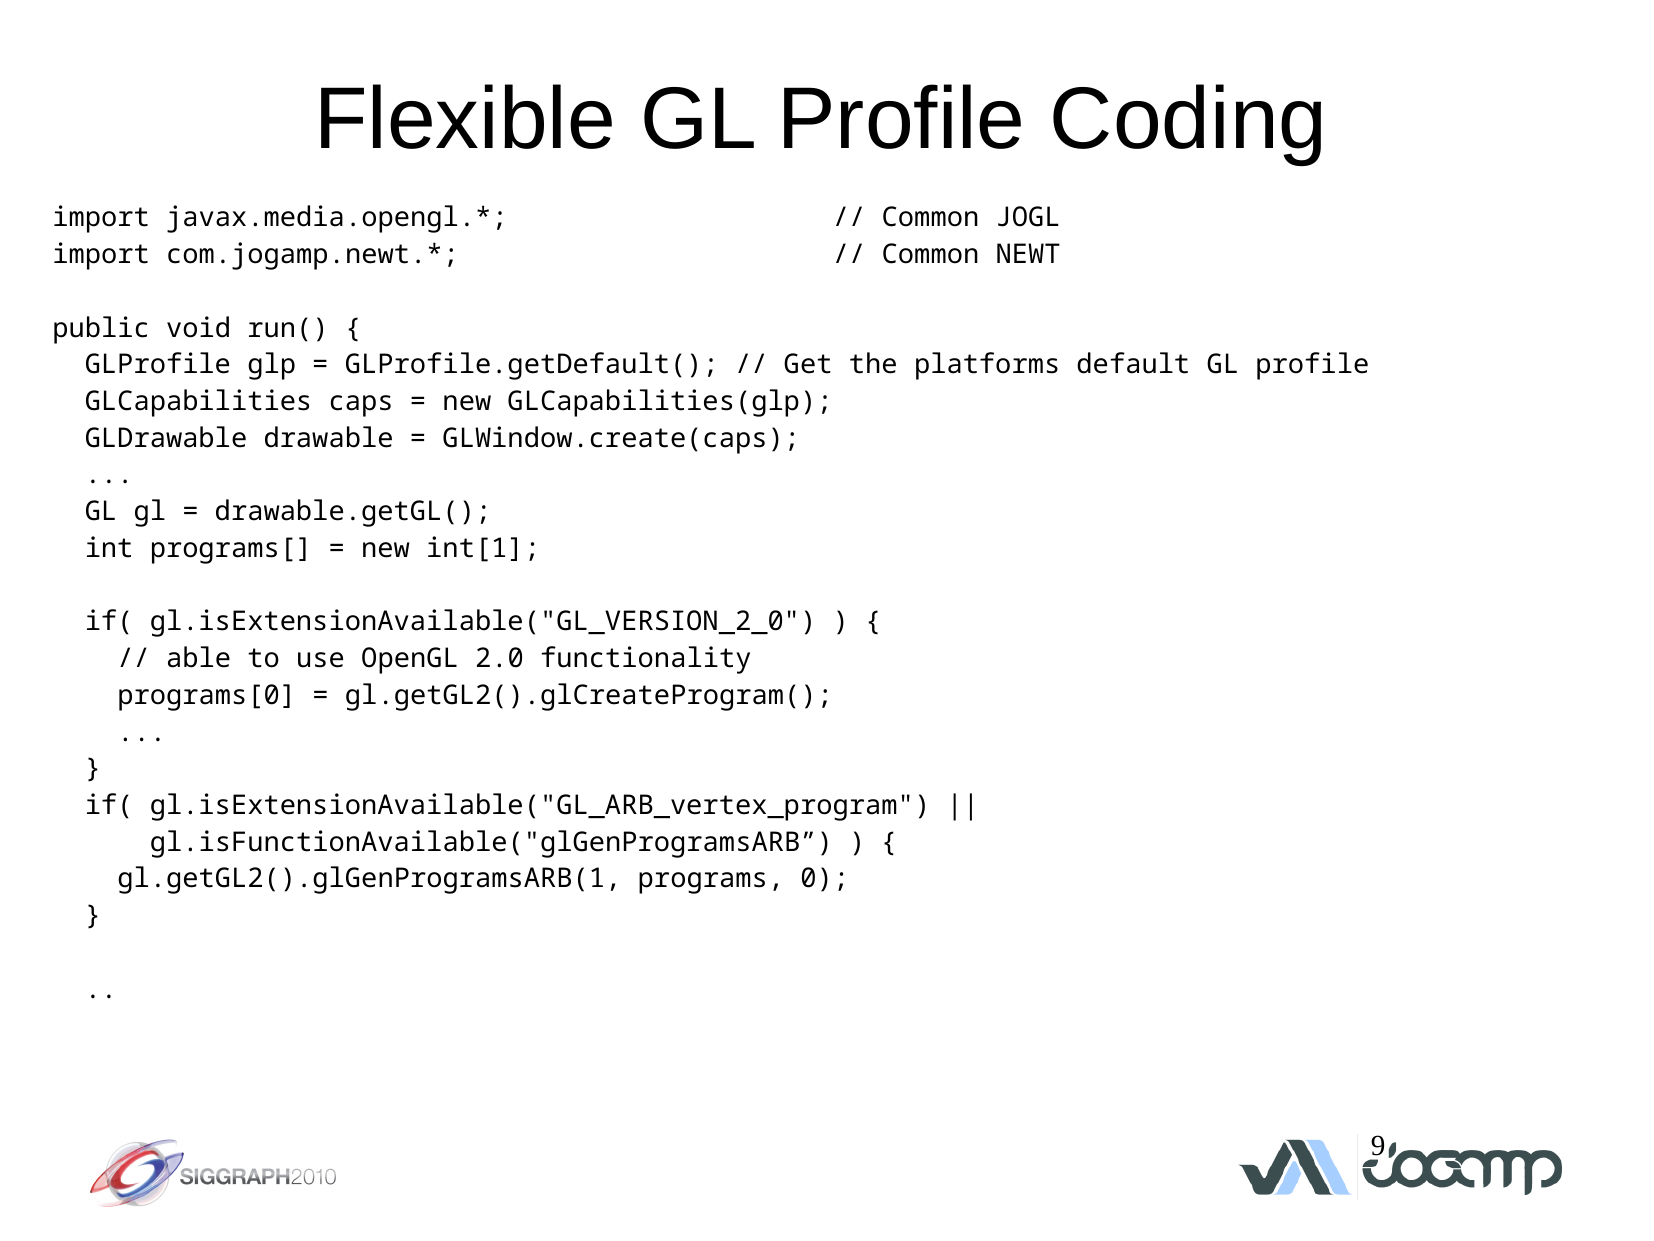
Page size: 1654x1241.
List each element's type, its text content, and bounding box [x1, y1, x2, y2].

picture [82, 1130, 346, 1217]
picture [1237, 1134, 1562, 1200]
text_box import javax.media.opengl.*; // Common JOGL import com.jogamp.newt.*; // Common NEWT public void run() { GLProfile glp = GLProfile.getDefault(); // Get the platforms default GL profile GLCapabilities caps = new GLCapabilities(glp); GLDrawable drawable = GLWindow.create(caps); ... GL gl = drawable.getGL(); int programs[] = new int[1]; if( gl.isExtensionAvailable("GL_VERSION_2_0") ) { // able to use OpenGL 2.0 functionality programs[0] = gl.getGL2().glCreateProgram(); ... } if( gl.isExtensionAvailable("GL_ARB_vertex_program") || gl.isFunctionAvailable("glGenProgramsARB”) ) { gl.getGL2().glGenProgramsARB(1, programs, 0); } .. [37, 190, 1613, 1126]
title Flexible GL Profile Coding [68, 56, 1576, 181]
